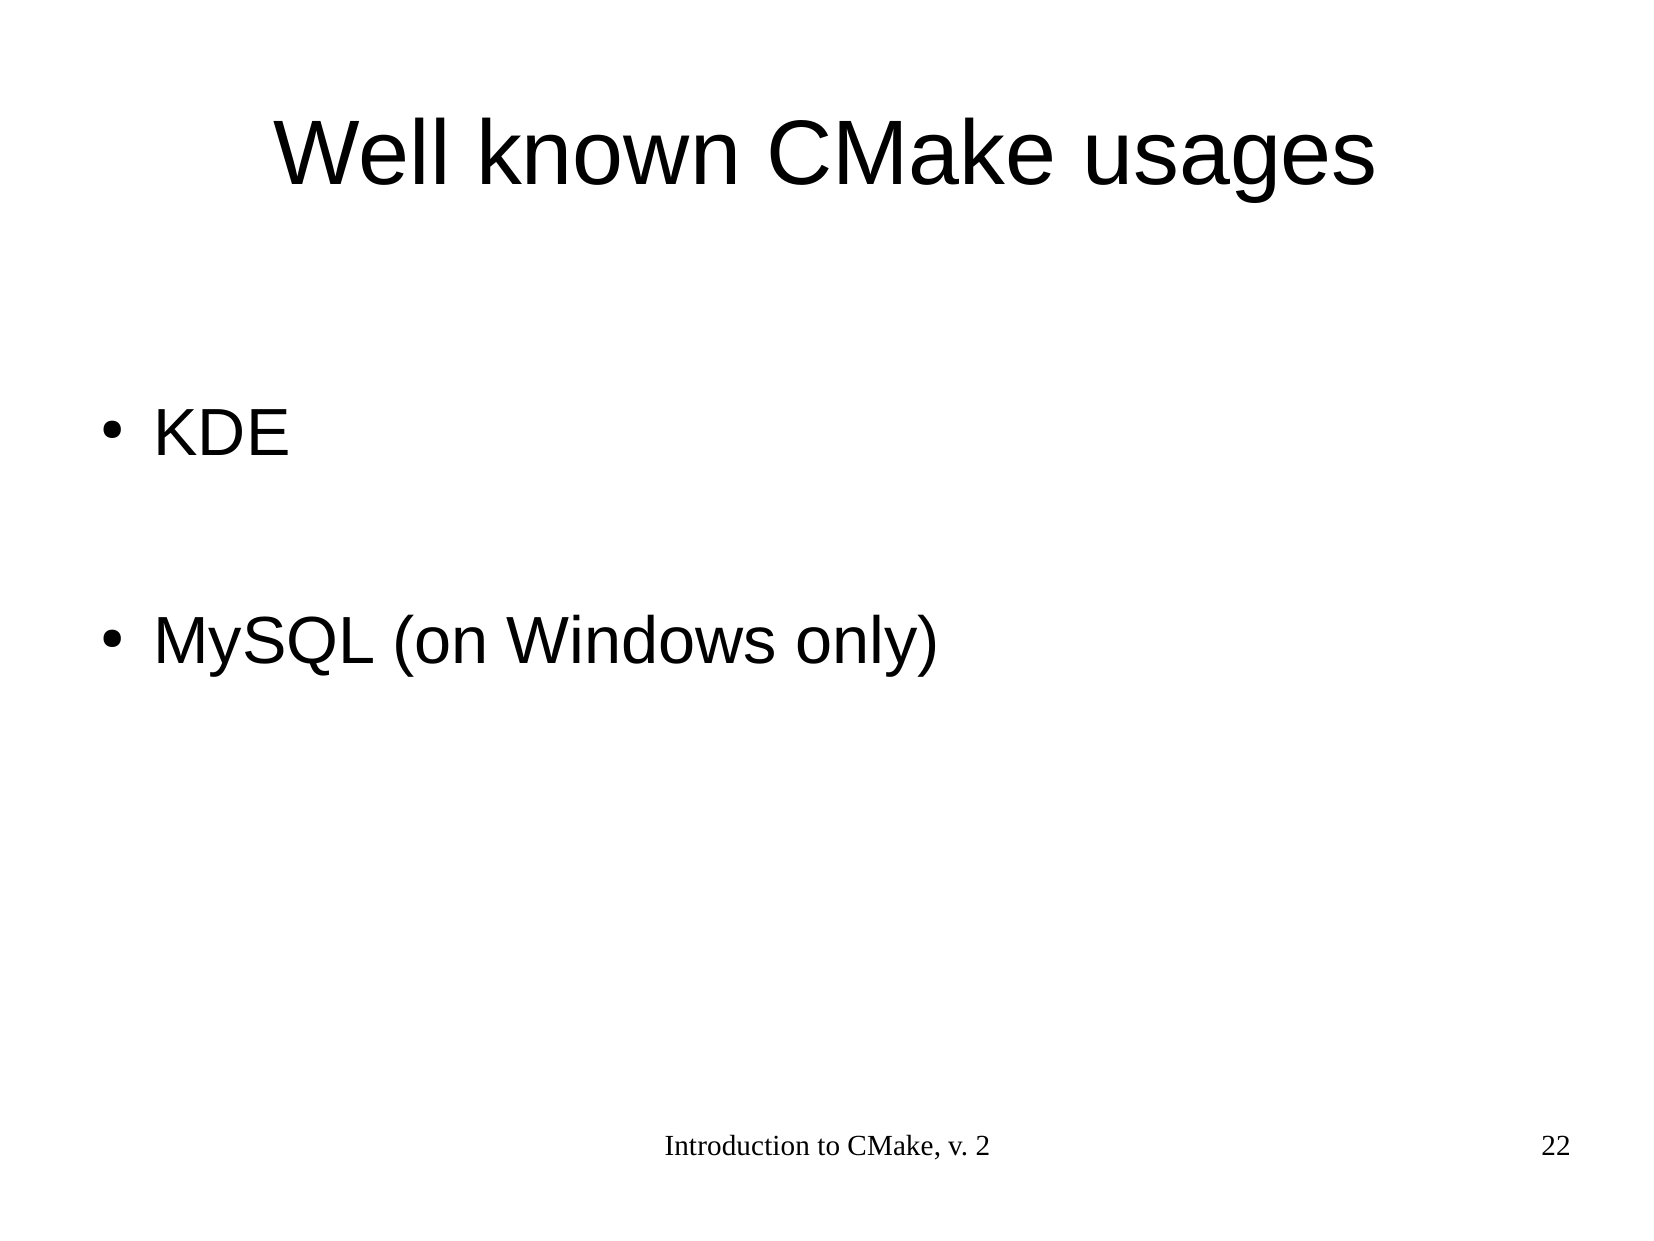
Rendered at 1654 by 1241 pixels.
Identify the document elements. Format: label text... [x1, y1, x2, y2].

title Well known CMake usages [82, 49, 1571, 257]
list KDE MySQL (on Windows only) [82, 290, 1571, 1109]
